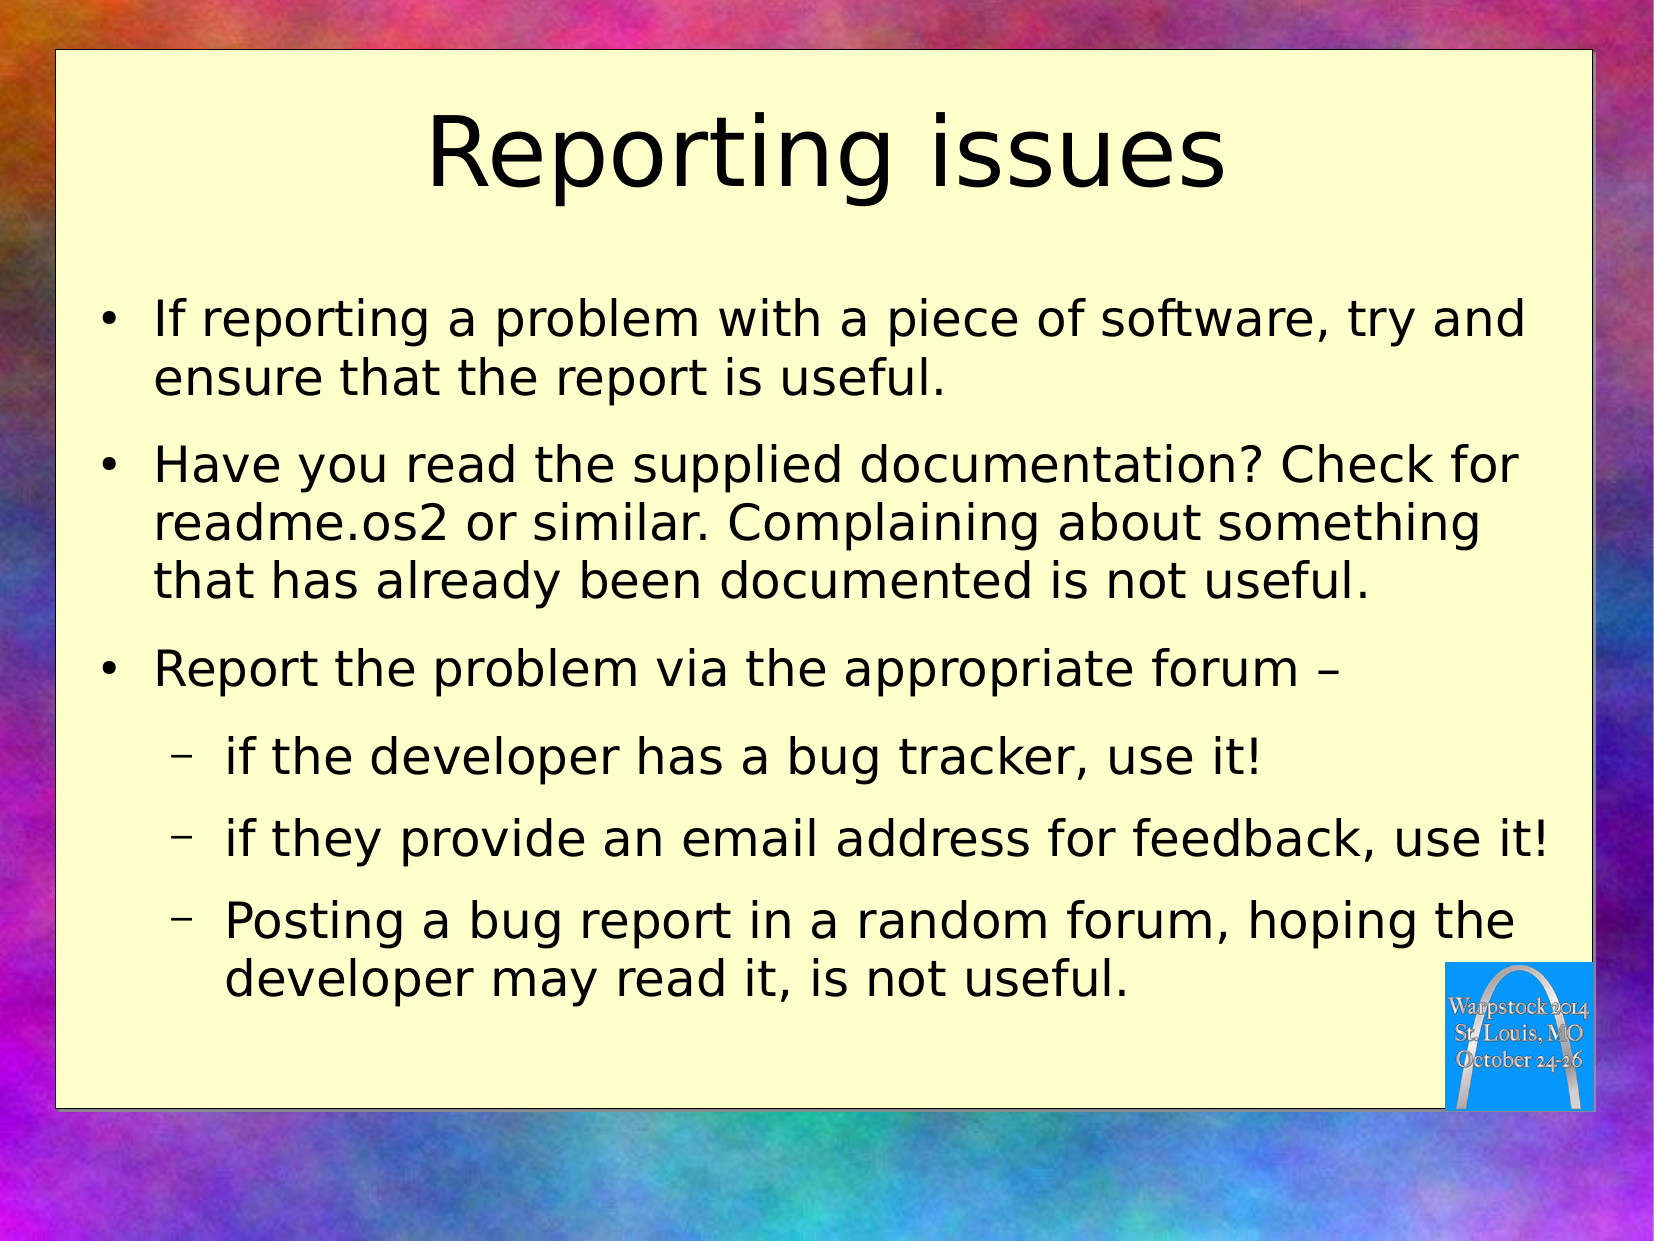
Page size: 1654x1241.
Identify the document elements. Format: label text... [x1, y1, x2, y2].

picture [0, 0, 1654, 1241]
title Reporting issues [82, 49, 1571, 257]
list If reporting a problem with a piece of software, try and ensure that the report is useful. Have you read the supplied documentation? Check for readme.os2 or similar. Complaining about something that has already been documented is not useful. Report the problem via the appropriate forum – if the developer has a bug tracker, use it! if they provide an email address for feedback, use it! Posting a bug report in a random forum, hoping the developer may read it, is not useful. [82, 290, 1571, 1094]
